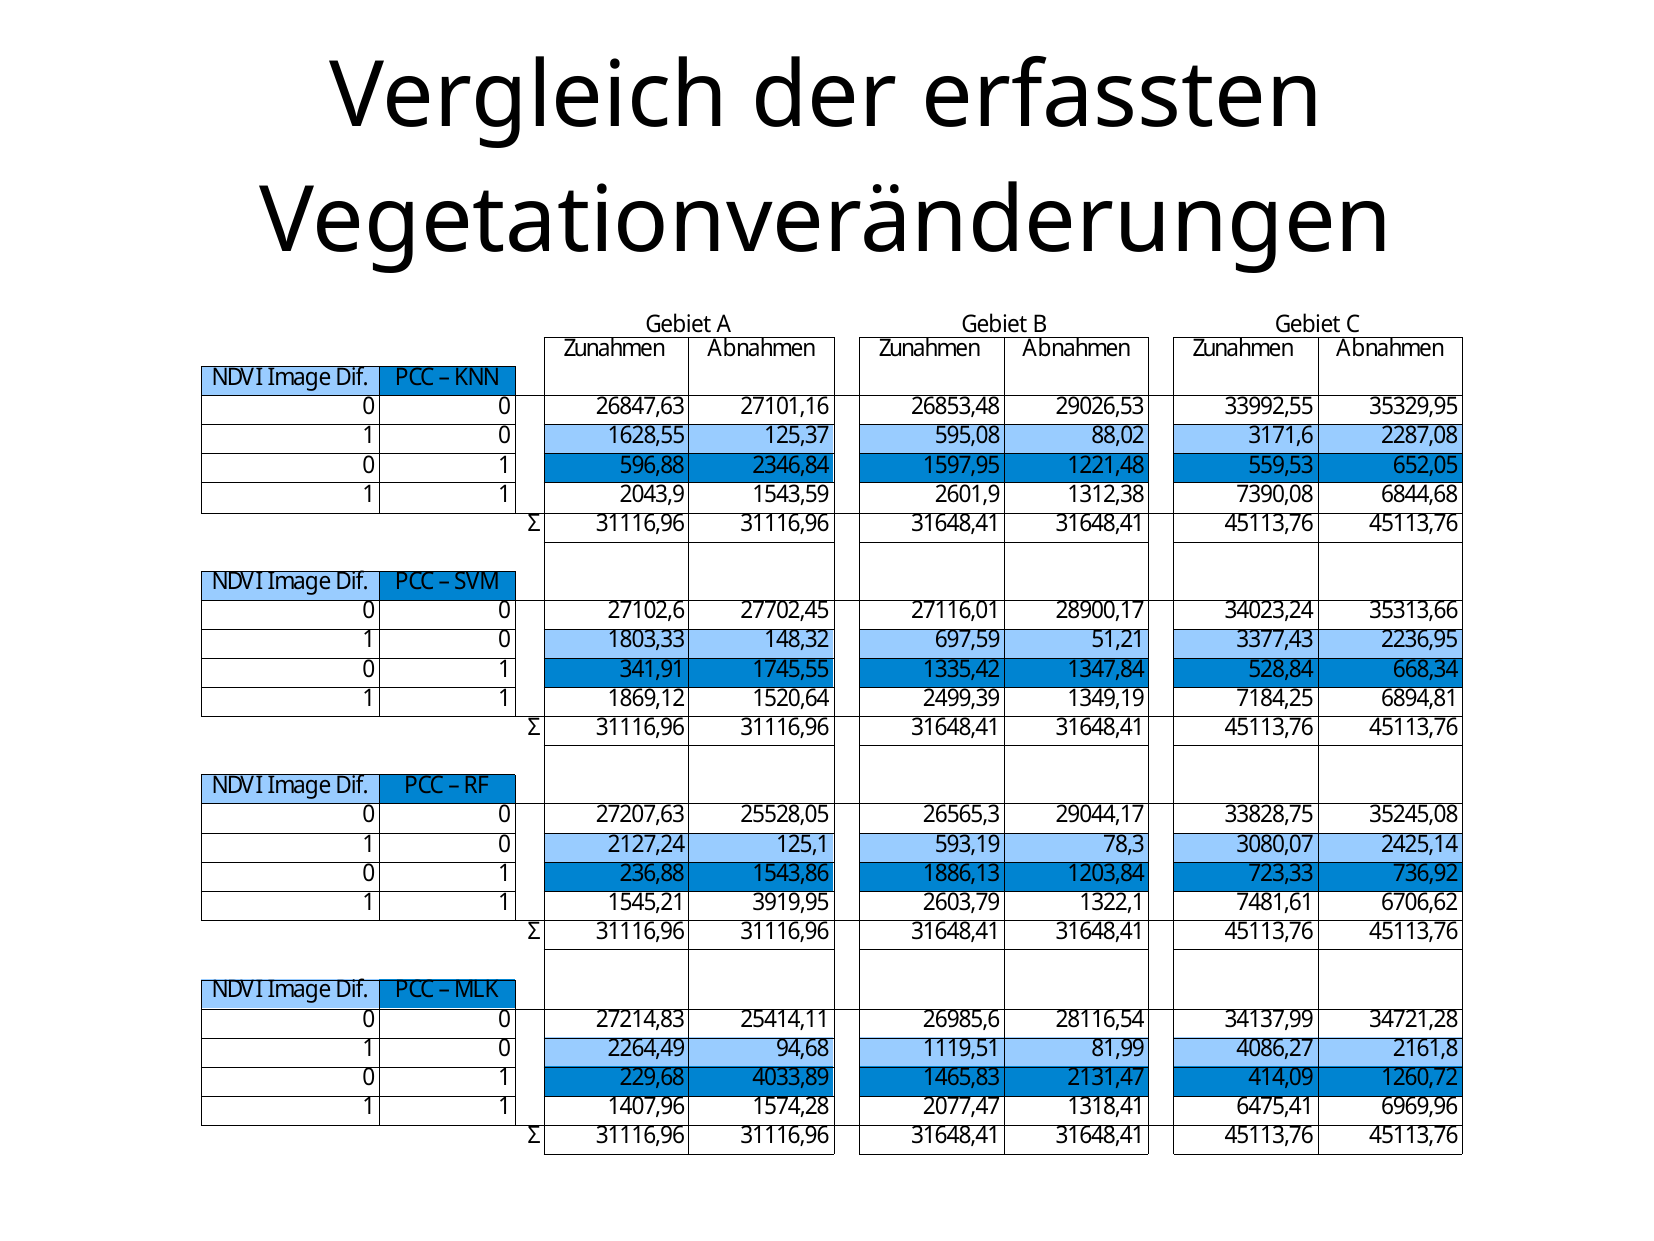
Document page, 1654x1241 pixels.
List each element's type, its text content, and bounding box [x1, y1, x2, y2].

chart [200, 308, 1465, 1158]
title Vergleich der erfassten Vegetationveränderungen [82, 49, 1571, 257]
